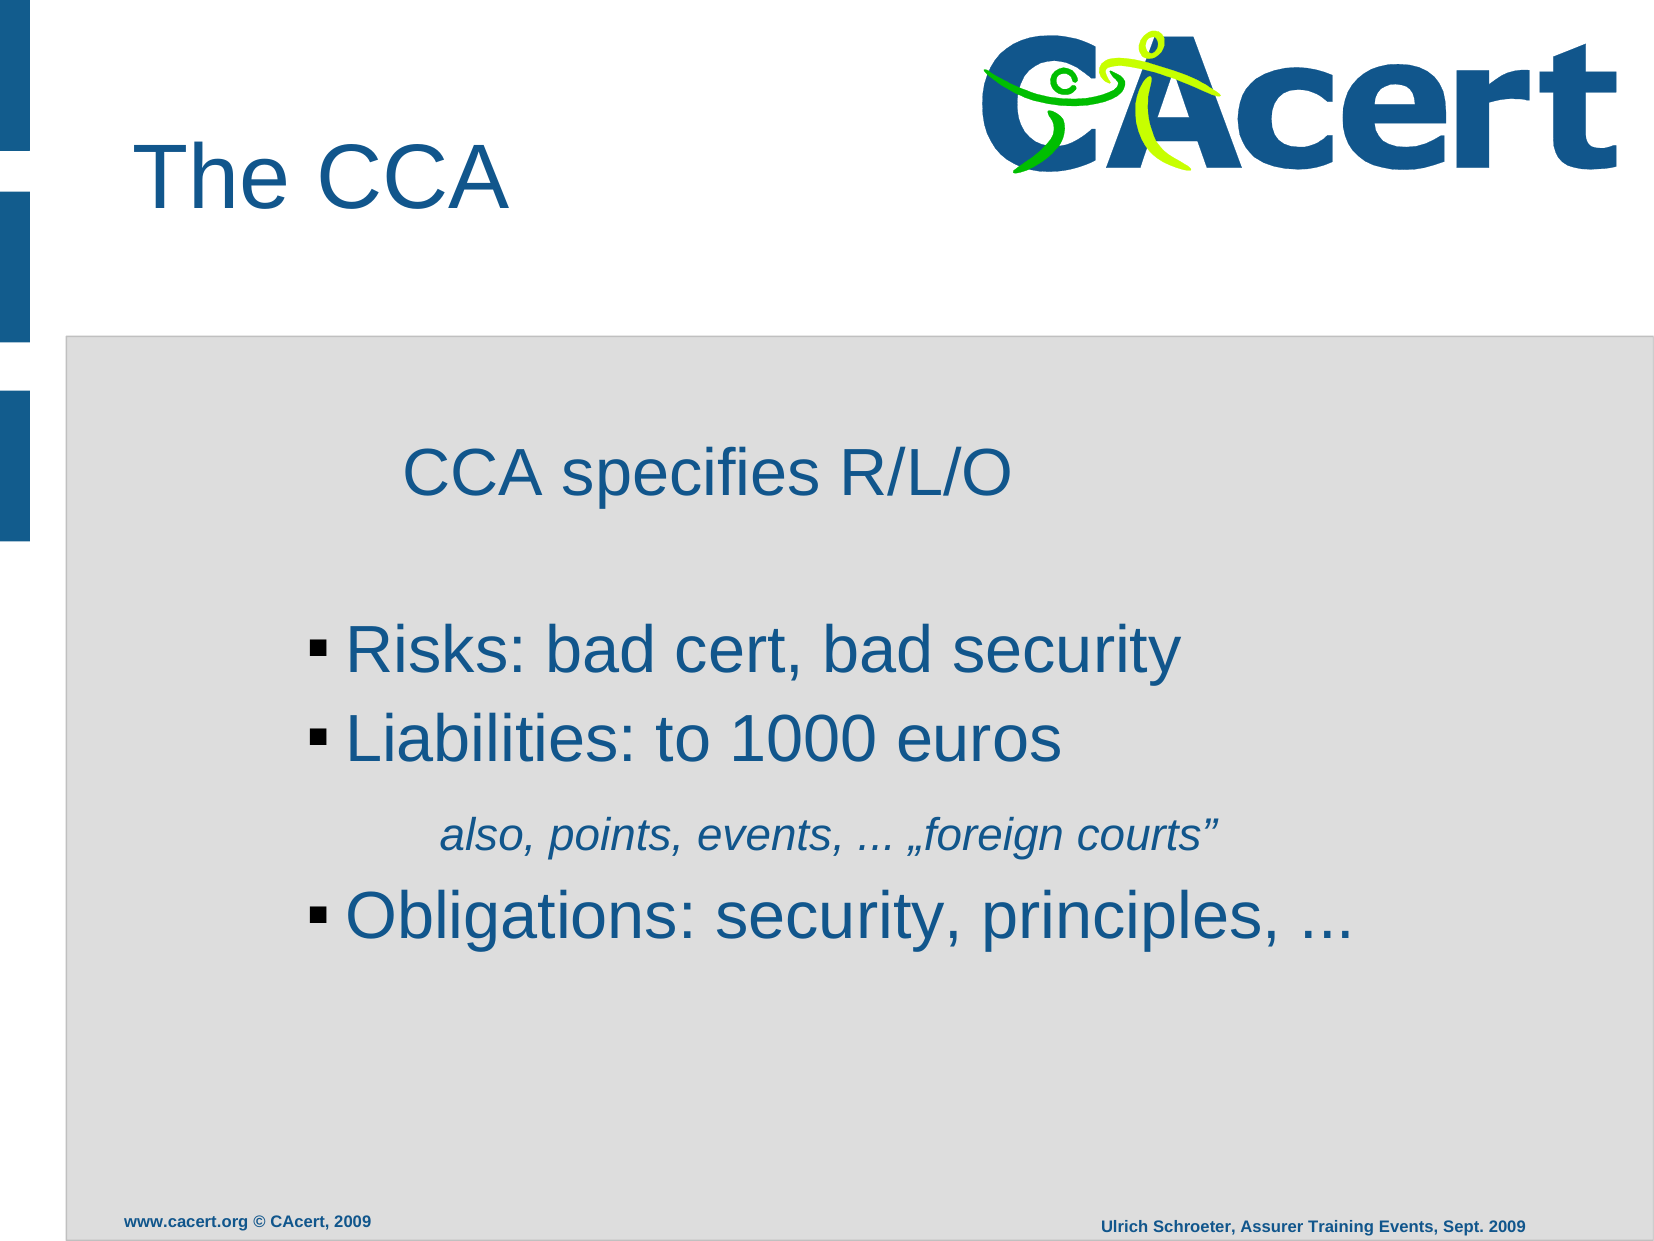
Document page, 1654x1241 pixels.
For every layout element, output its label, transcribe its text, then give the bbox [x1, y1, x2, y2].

text_box The CCA [118, 118, 526, 239]
text_box CCA specifies R/L/O Risks: bad cert, bad security Liabilities: to 1000 euros also, points, events, ... „foreign courts” Obligations: security, principles, ... [295, 413, 1654, 961]
